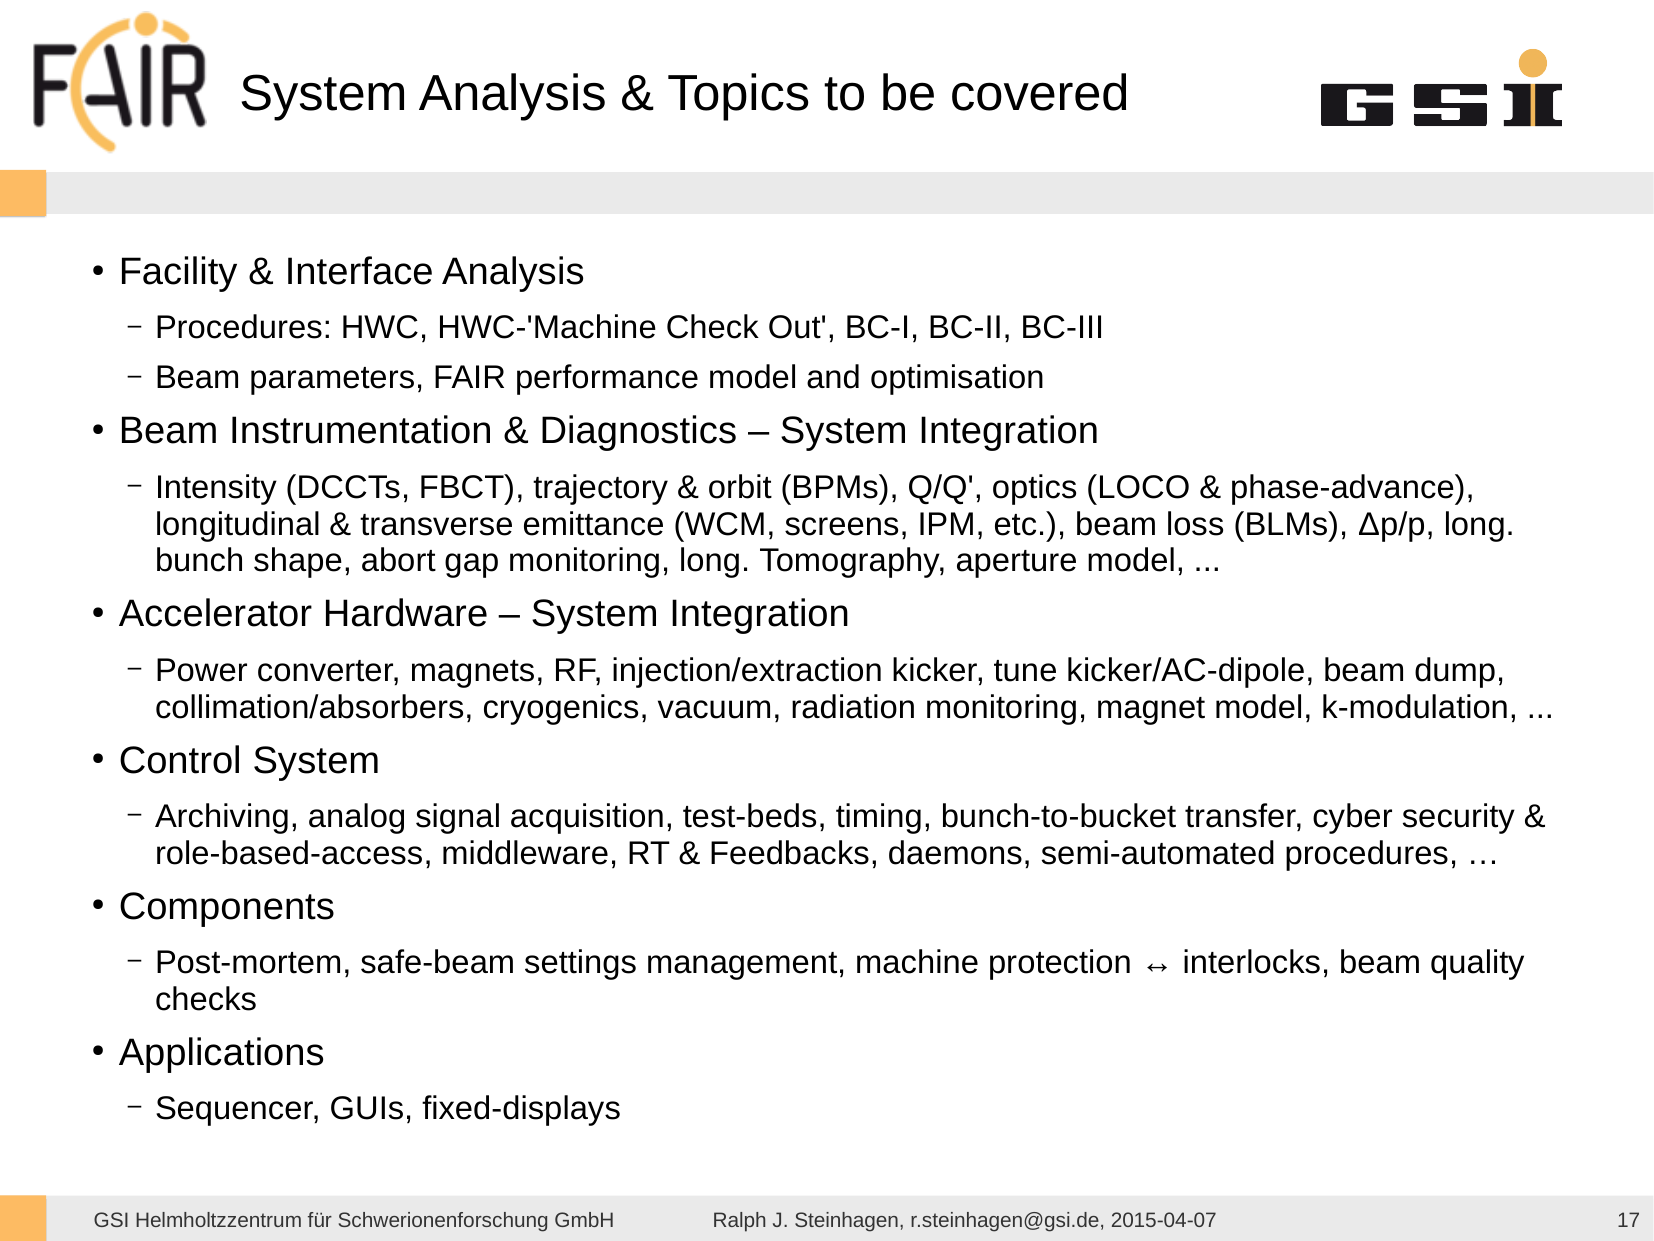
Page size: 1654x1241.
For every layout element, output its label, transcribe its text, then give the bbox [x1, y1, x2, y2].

picture [33, 10, 207, 155]
picture [1319, 46, 1564, 129]
title System Analysis & Topics to be covered [239, 23, 1300, 162]
list Facility & Interface Analysis Procedures: HWC, HWC-'Machine Check Out', BC-I, BC-II, BC-III Beam parameters, FAIR performance model and optimisation Beam Instrumentation & Diagnostics – System Integration Intensity (DCCTs, FBCT), trajectory & orbit (BPMs), Q/Q', optics (LOCO & phase-advance), longitudinal & transverse emittance (WCM, screens, IPM, etc.), beam loss (BLMs), Δp/p, long. bunch shape, abort gap monitoring, long. Tomography, aperture model, ... Accelerator Hardware – System Integration Power converter, magnets, RF, injection/extraction kicker, tune kicker/AC-dipole, beam dump, collimation/absorbers, cryogenics, vacuum, radiation monitoring, magnet model, k-modulation, ... Control System Archiving, analog signal acquisition, test-beds, timing, bunch-to-bucket transfer, cyber security & role-based-access, middleware, RT & Feedbacks, daemons, semi-automated procedures, … Components Post-mortem, safe-beam settings management, machine protection ↔ interlocks, beam quality checks Applications Sequencer, GUIs, fixed-displays [82, 249, 1571, 1158]
